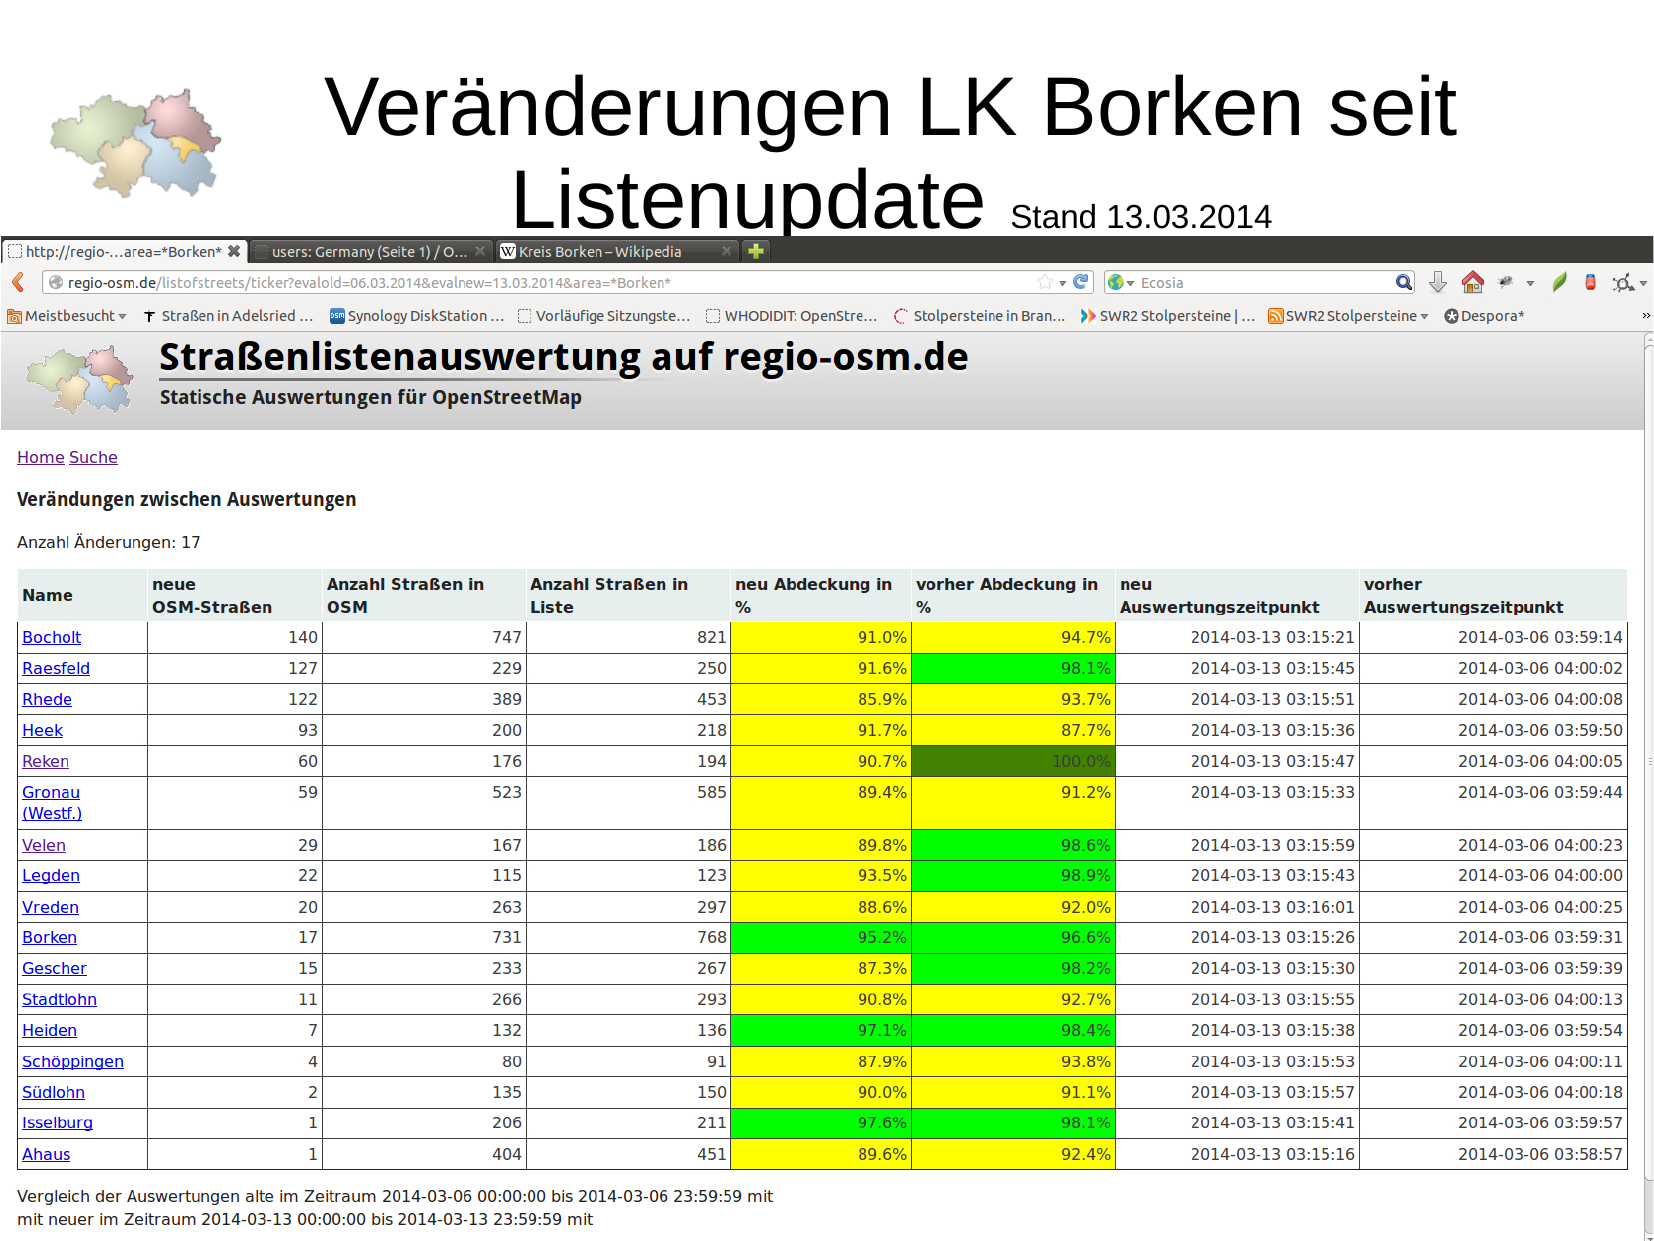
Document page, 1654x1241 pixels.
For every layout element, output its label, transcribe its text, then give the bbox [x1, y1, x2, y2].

picture [1, 236, 1654, 1241]
title Veränderungen LK Borken seit Listenupdate Stand 13.03.2014 [212, 49, 1571, 236]
picture [11, 68, 250, 225]
